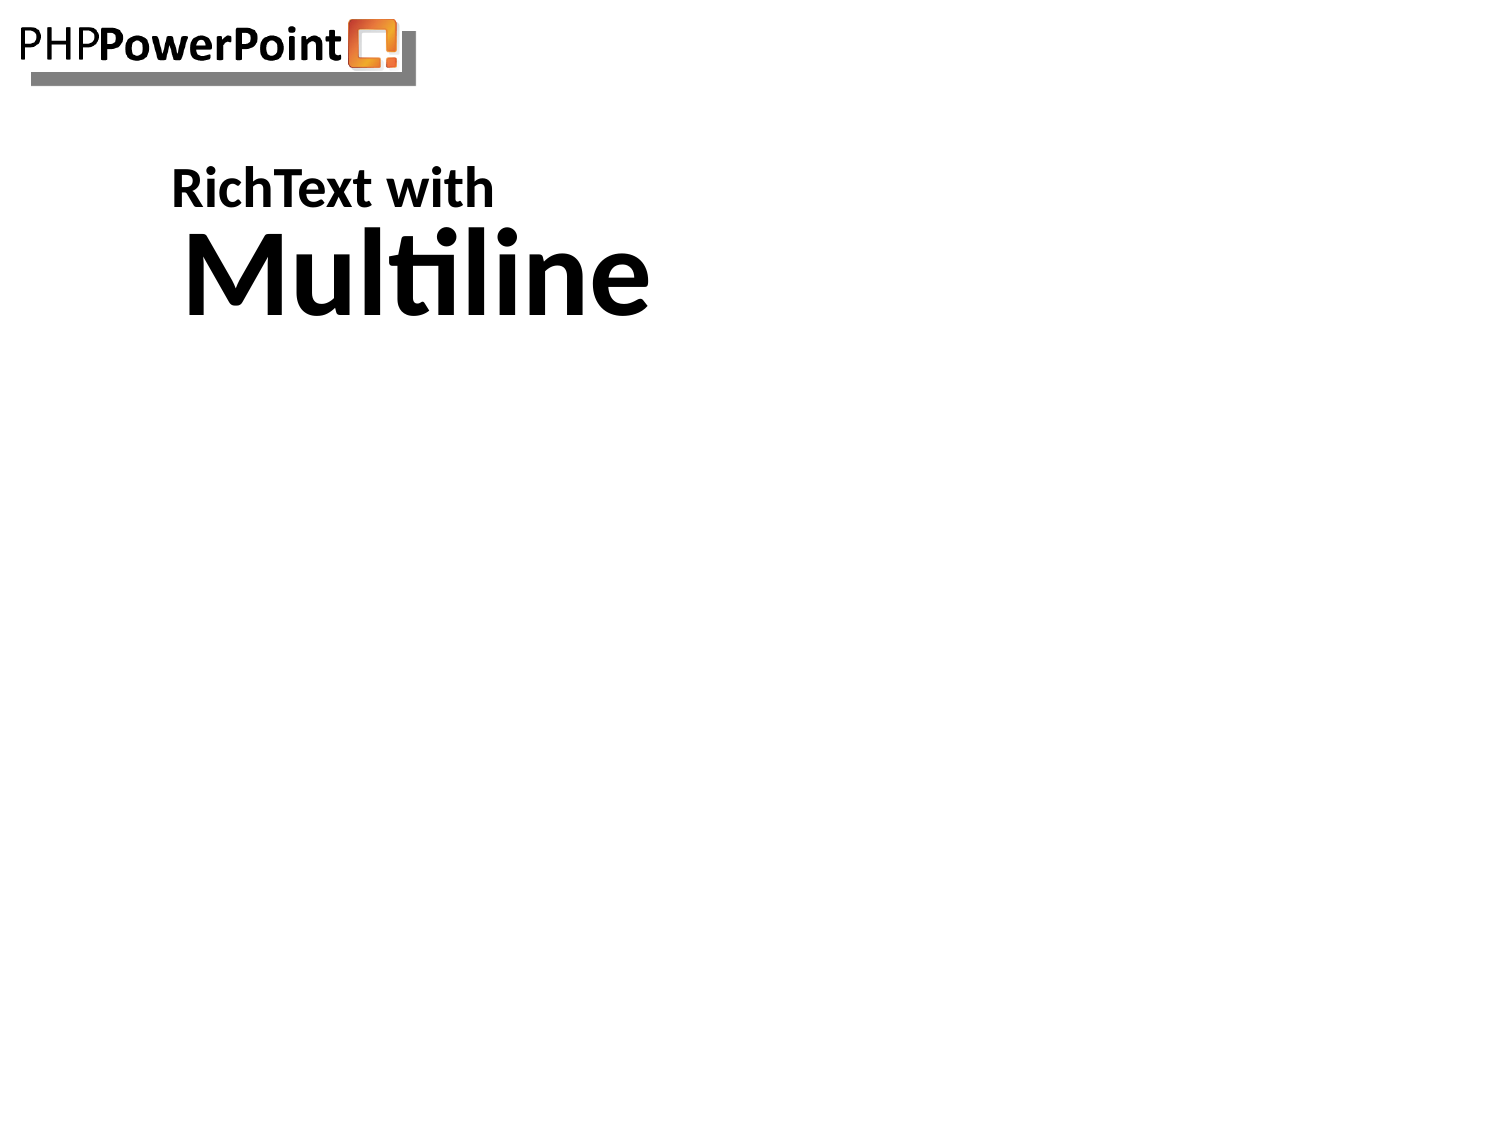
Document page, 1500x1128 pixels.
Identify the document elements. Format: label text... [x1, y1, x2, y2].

picture [15, 15, 402, 72]
text_box RichText with Multiline [156, 156, 1094, 313]
